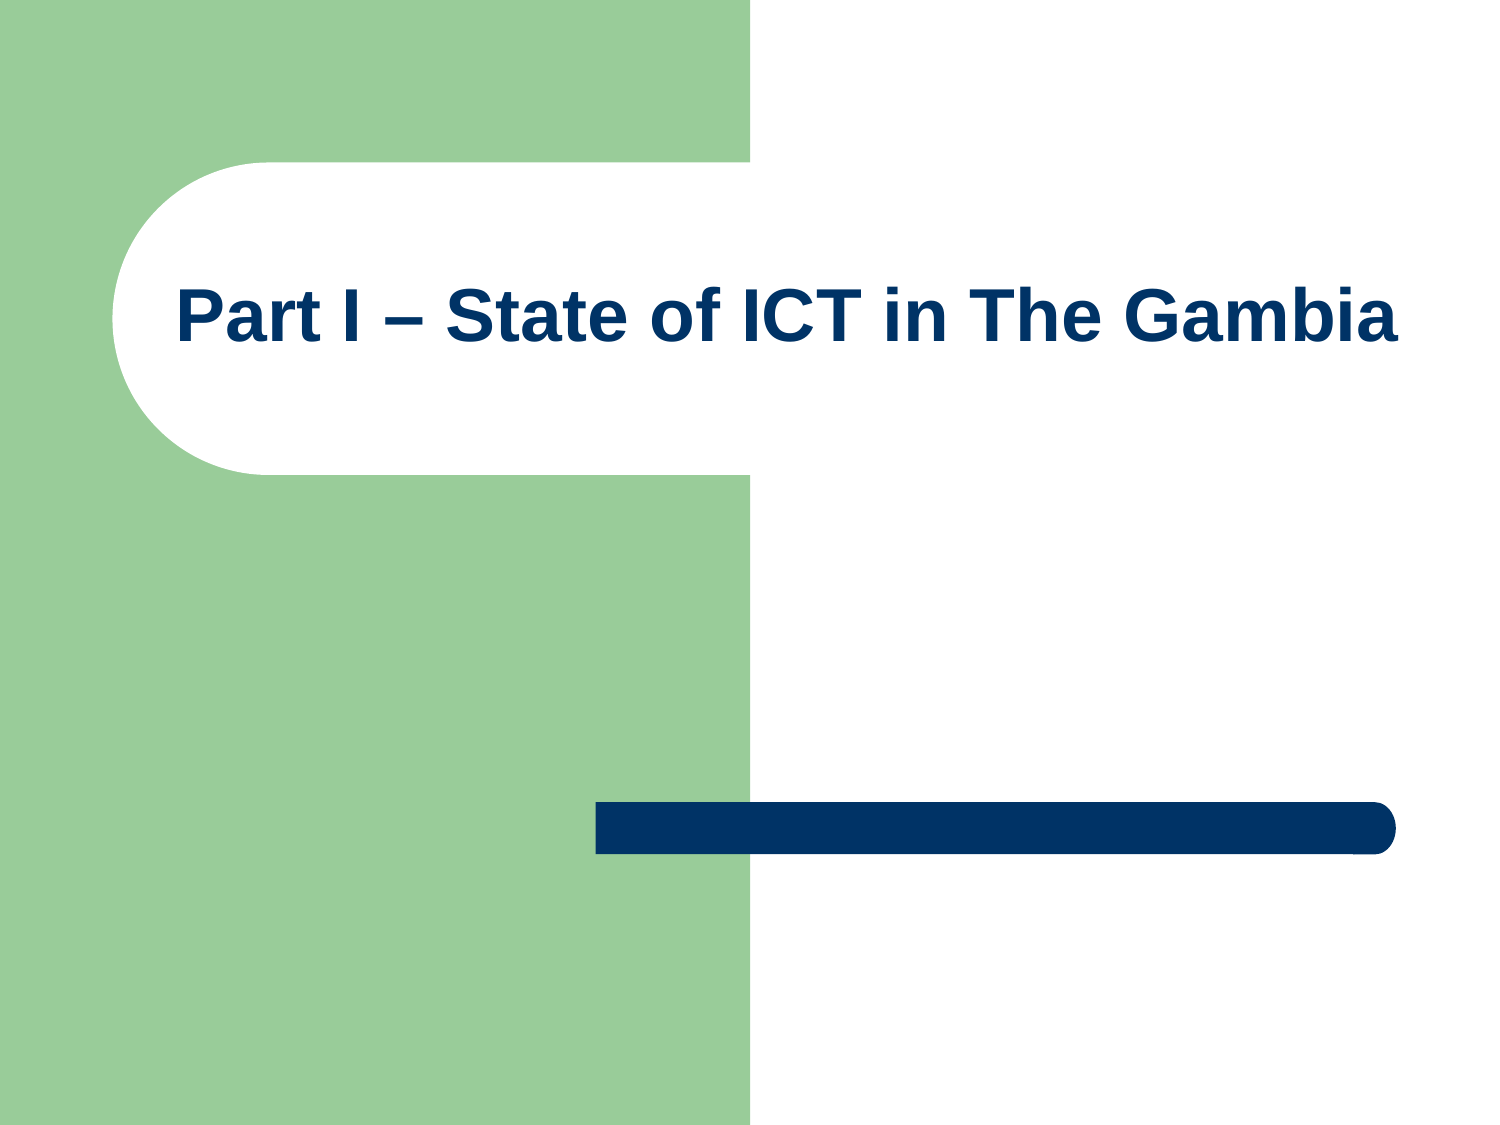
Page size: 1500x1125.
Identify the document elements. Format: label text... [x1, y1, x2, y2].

title Part I – State of ICT in The Gambia [112, 162, 1463, 475]
